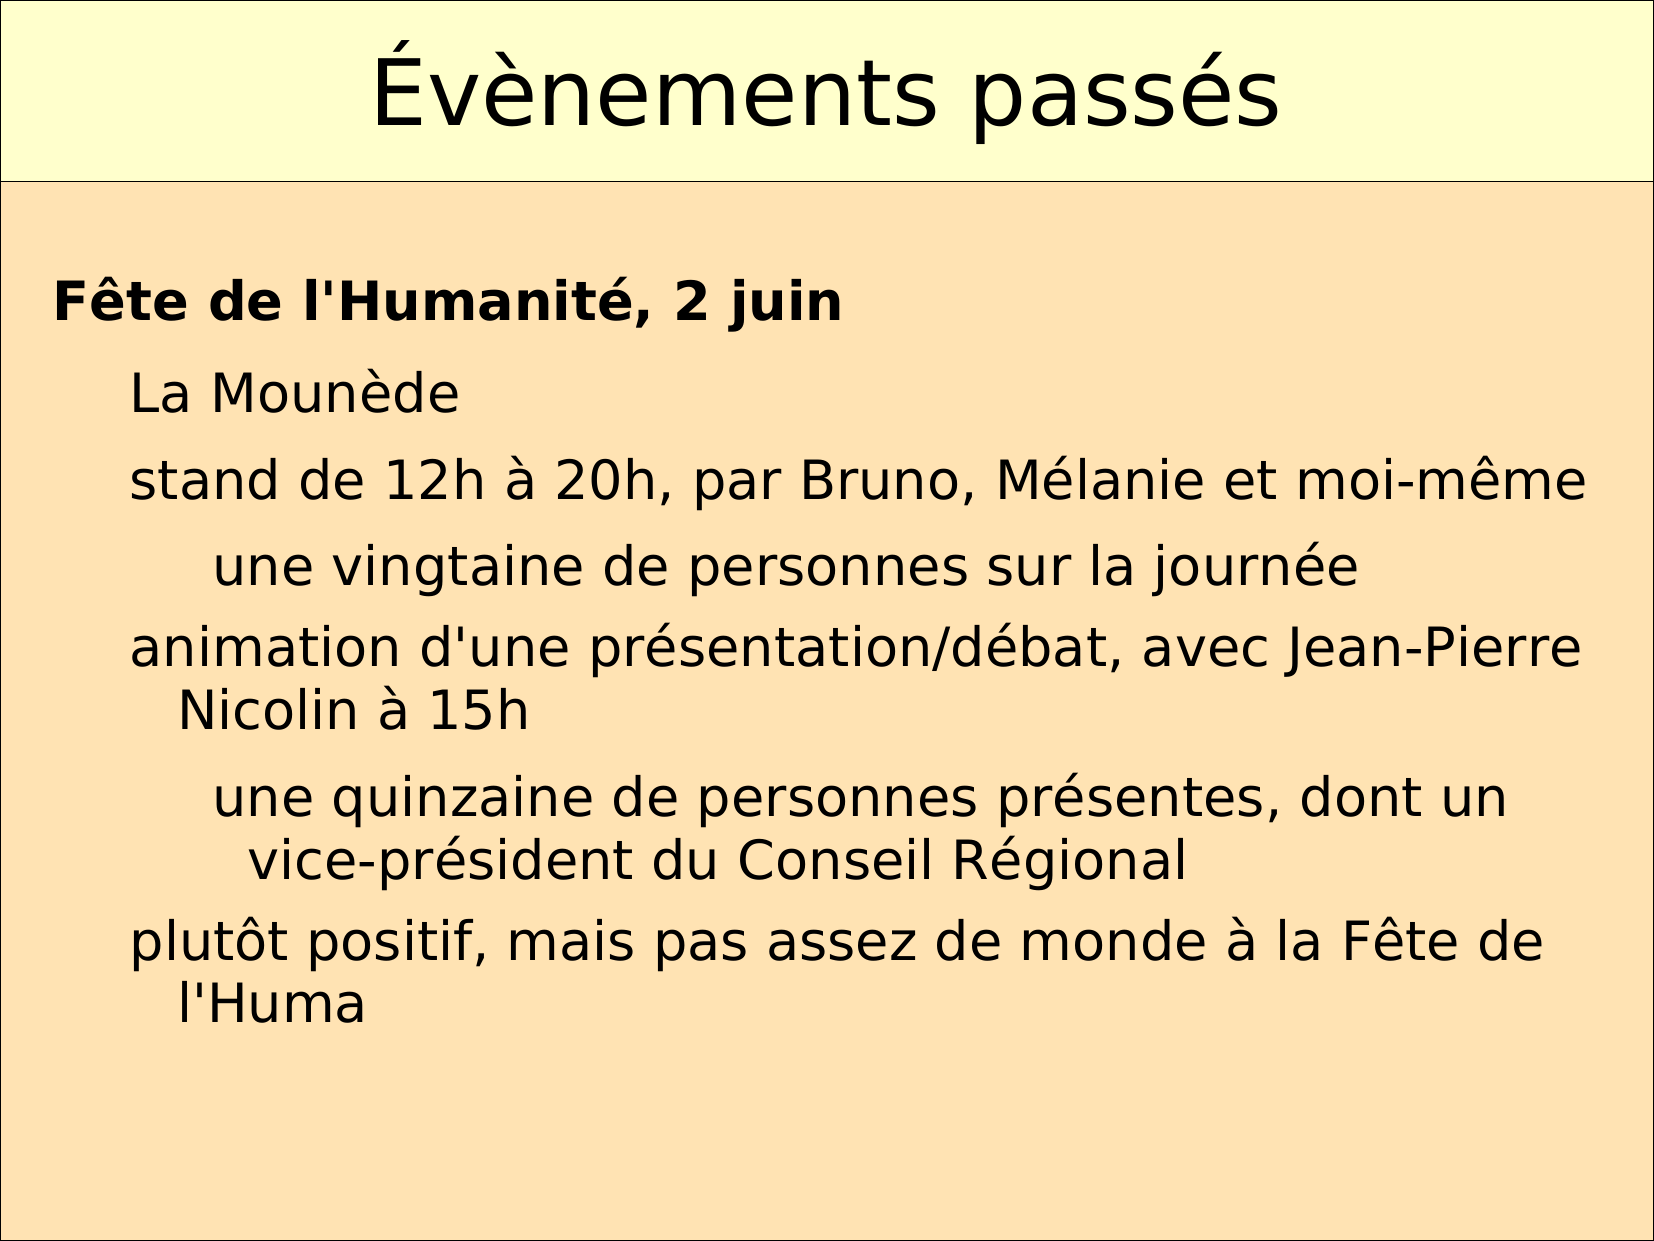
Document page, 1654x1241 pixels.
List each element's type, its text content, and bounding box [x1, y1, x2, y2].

title Évènements passés [0, 33, 1654, 154]
list Fête de l'Humanité, 2 juin La Mounède stand de 12h à 20h, par Bruno, Mélanie et moi-même une vingtaine de personnes sur la journée animation d'une présentation/débat, avec Jean-Pierre Nicolin à 15h une quinzaine de personnes présentes, dont un vice-président du Conseil Régional plutôt positif, mais pas assez de monde à la Fête de l'Huma [35, 269, 1594, 1215]
